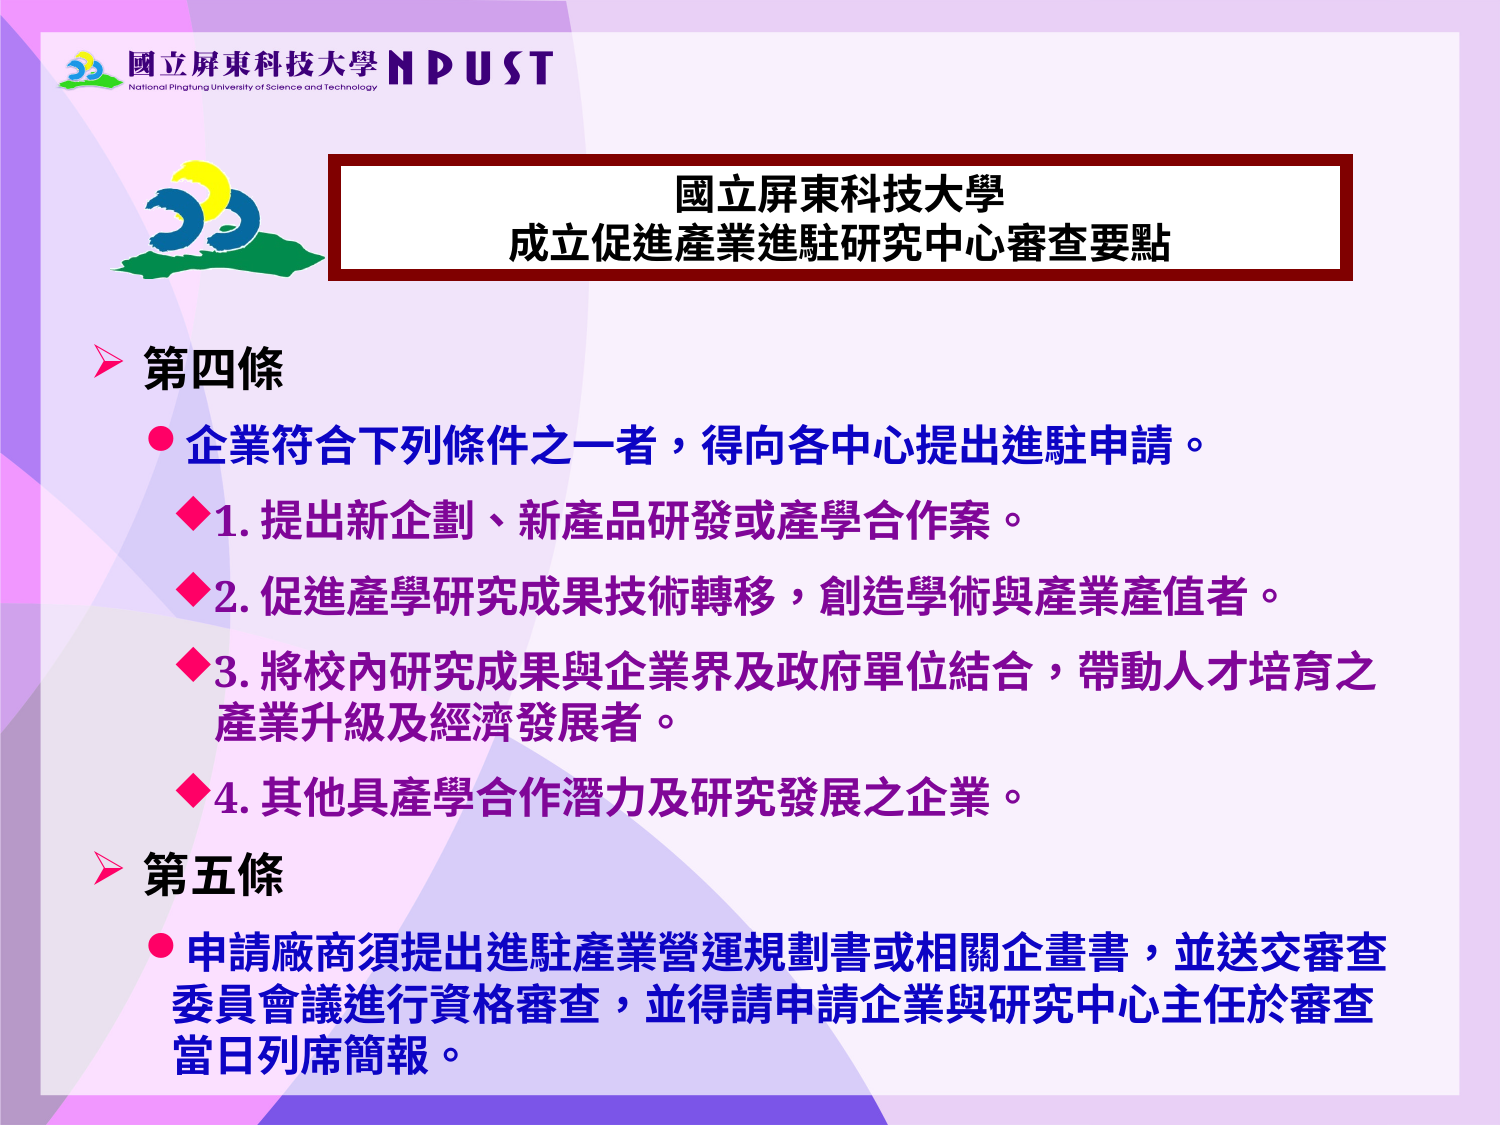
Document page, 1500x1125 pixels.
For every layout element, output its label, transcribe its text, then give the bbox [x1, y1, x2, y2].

list 第四條 企業符合下列條件之一者，得向各中心提出進駐申請。 1.提出新企劃、新產品研發或產學合作案。 2.促進產學研究成果技術轉移，創造學術與產業產值者。 3.將校內研究成果與企業界及政府單位結合，帶動人才培育之產業升級及經濟發展者。 4.其他具產學合作潛力及研究發展之企業。 第五條 申請廠商須提出進駐產業營運規劃書或相關企畫書，並送交審查委員會議進行資格審查，並得請申請企業與研究中心主任於審查當日列席簡報。 [75, 331, 1425, 1094]
picture [0, 0, 1500, 1125]
title 國立屏東科技大學 成立促進產業進駐研究中心審查要點 [334, 159, 1347, 275]
